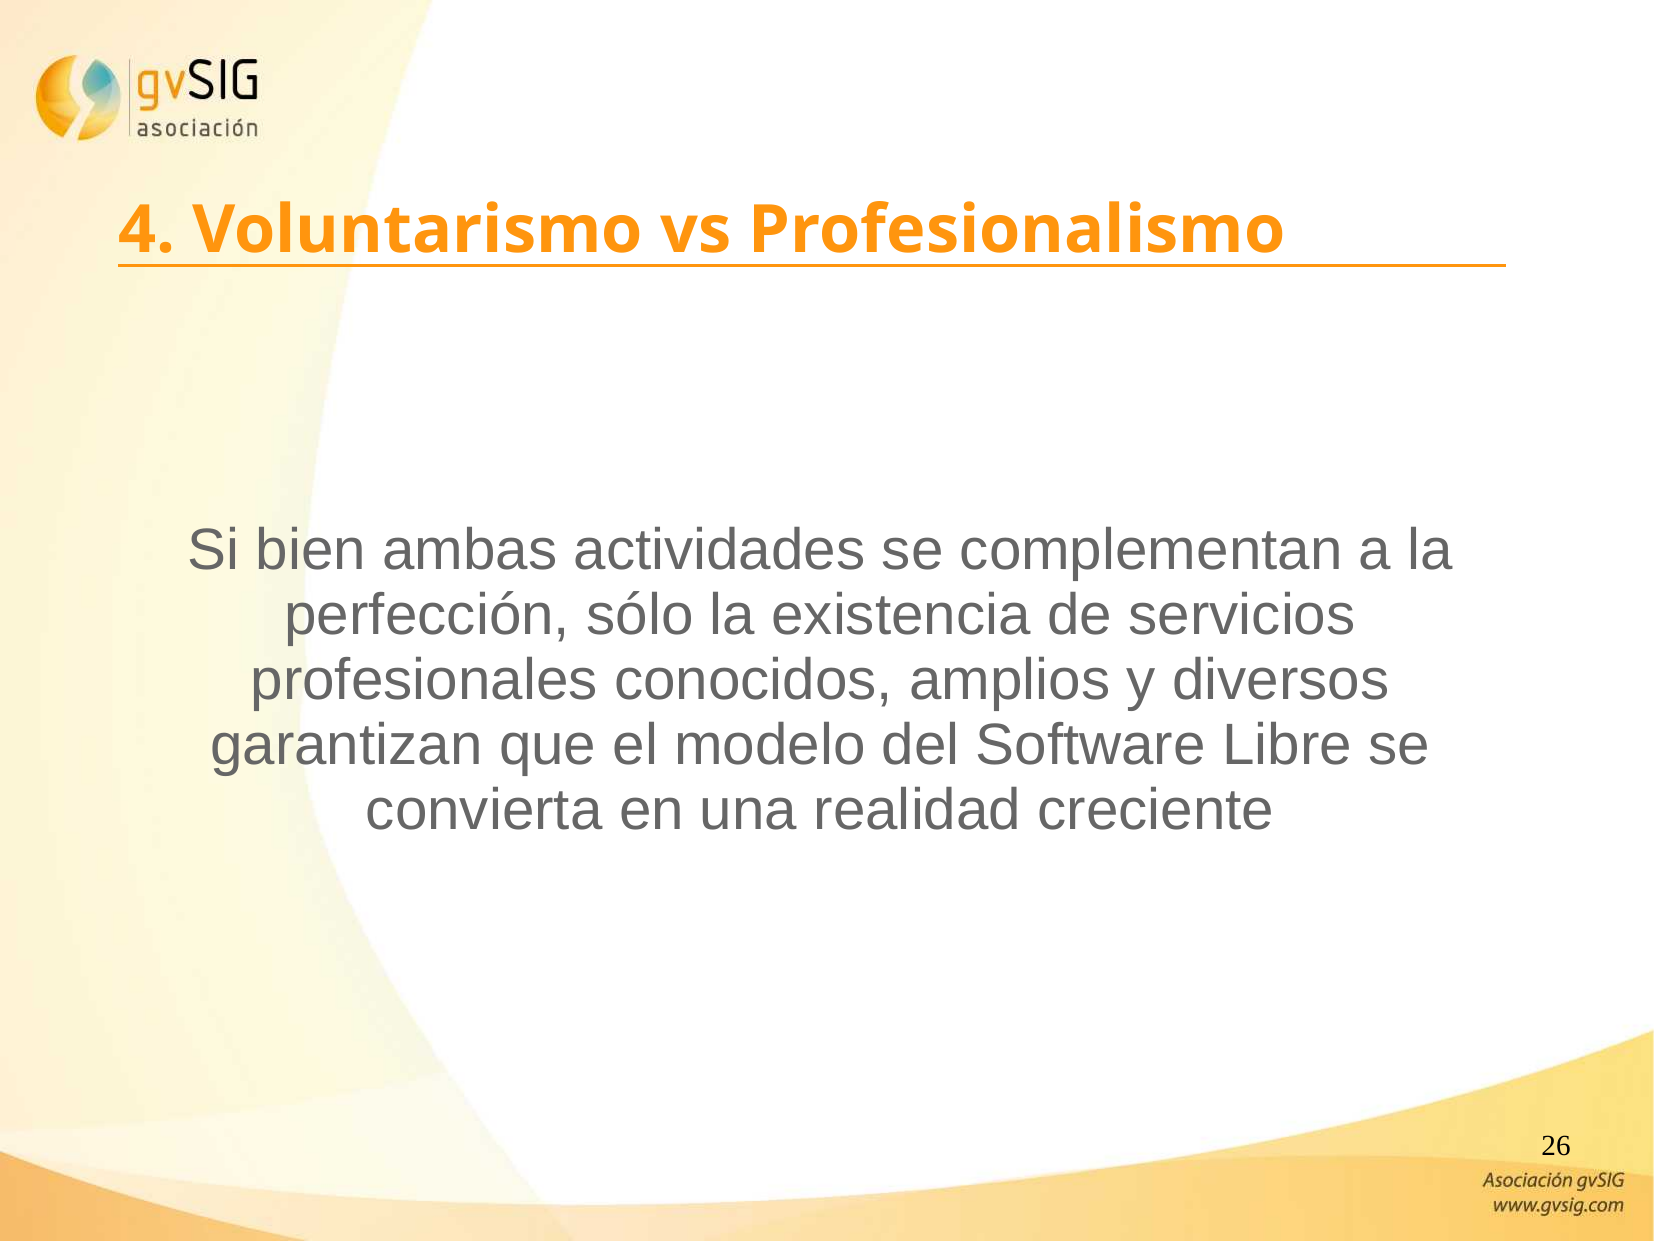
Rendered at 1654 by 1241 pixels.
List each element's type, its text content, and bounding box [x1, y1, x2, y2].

text_box Si bien ambas actividades se complementan a la perfección, sólo la existencia de servicios profesionales conocidos, amplios y diversos garantizan que el modelo del Software Libre se convierta en una realidad creciente [112, 378, 1530, 1017]
title 4. Voluntarismo vs Profesionalismo [118, 177, 1607, 276]
picture [0, 0, 1654, 1241]
